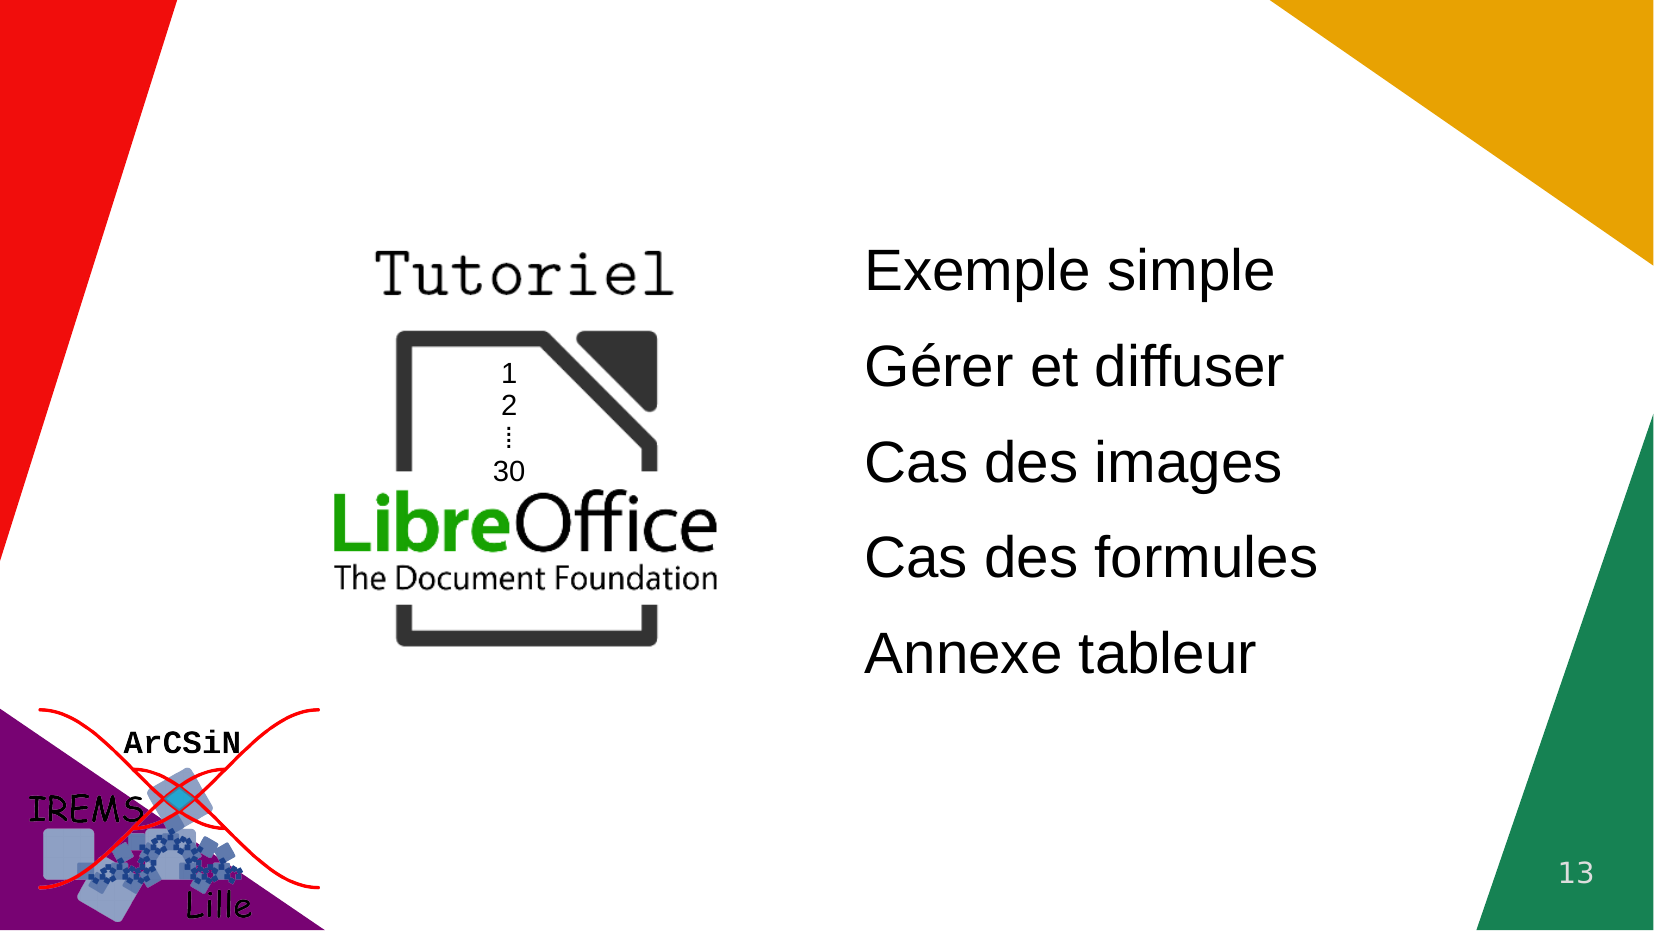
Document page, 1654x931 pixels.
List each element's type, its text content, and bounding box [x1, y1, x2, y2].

picture [307, 226, 738, 668]
picture [29, 708, 320, 922]
text_box Cas des images [849, 421, 1298, 502]
text_box Gérer et diffuser [849, 325, 1300, 406]
text_box Cas des formules [849, 517, 1333, 598]
text_box 1 2 ⁞ 30 [472, 349, 541, 496]
text_box Annexe tableur [849, 613, 1333, 694]
text_box Exemple simple [849, 229, 1395, 310]
